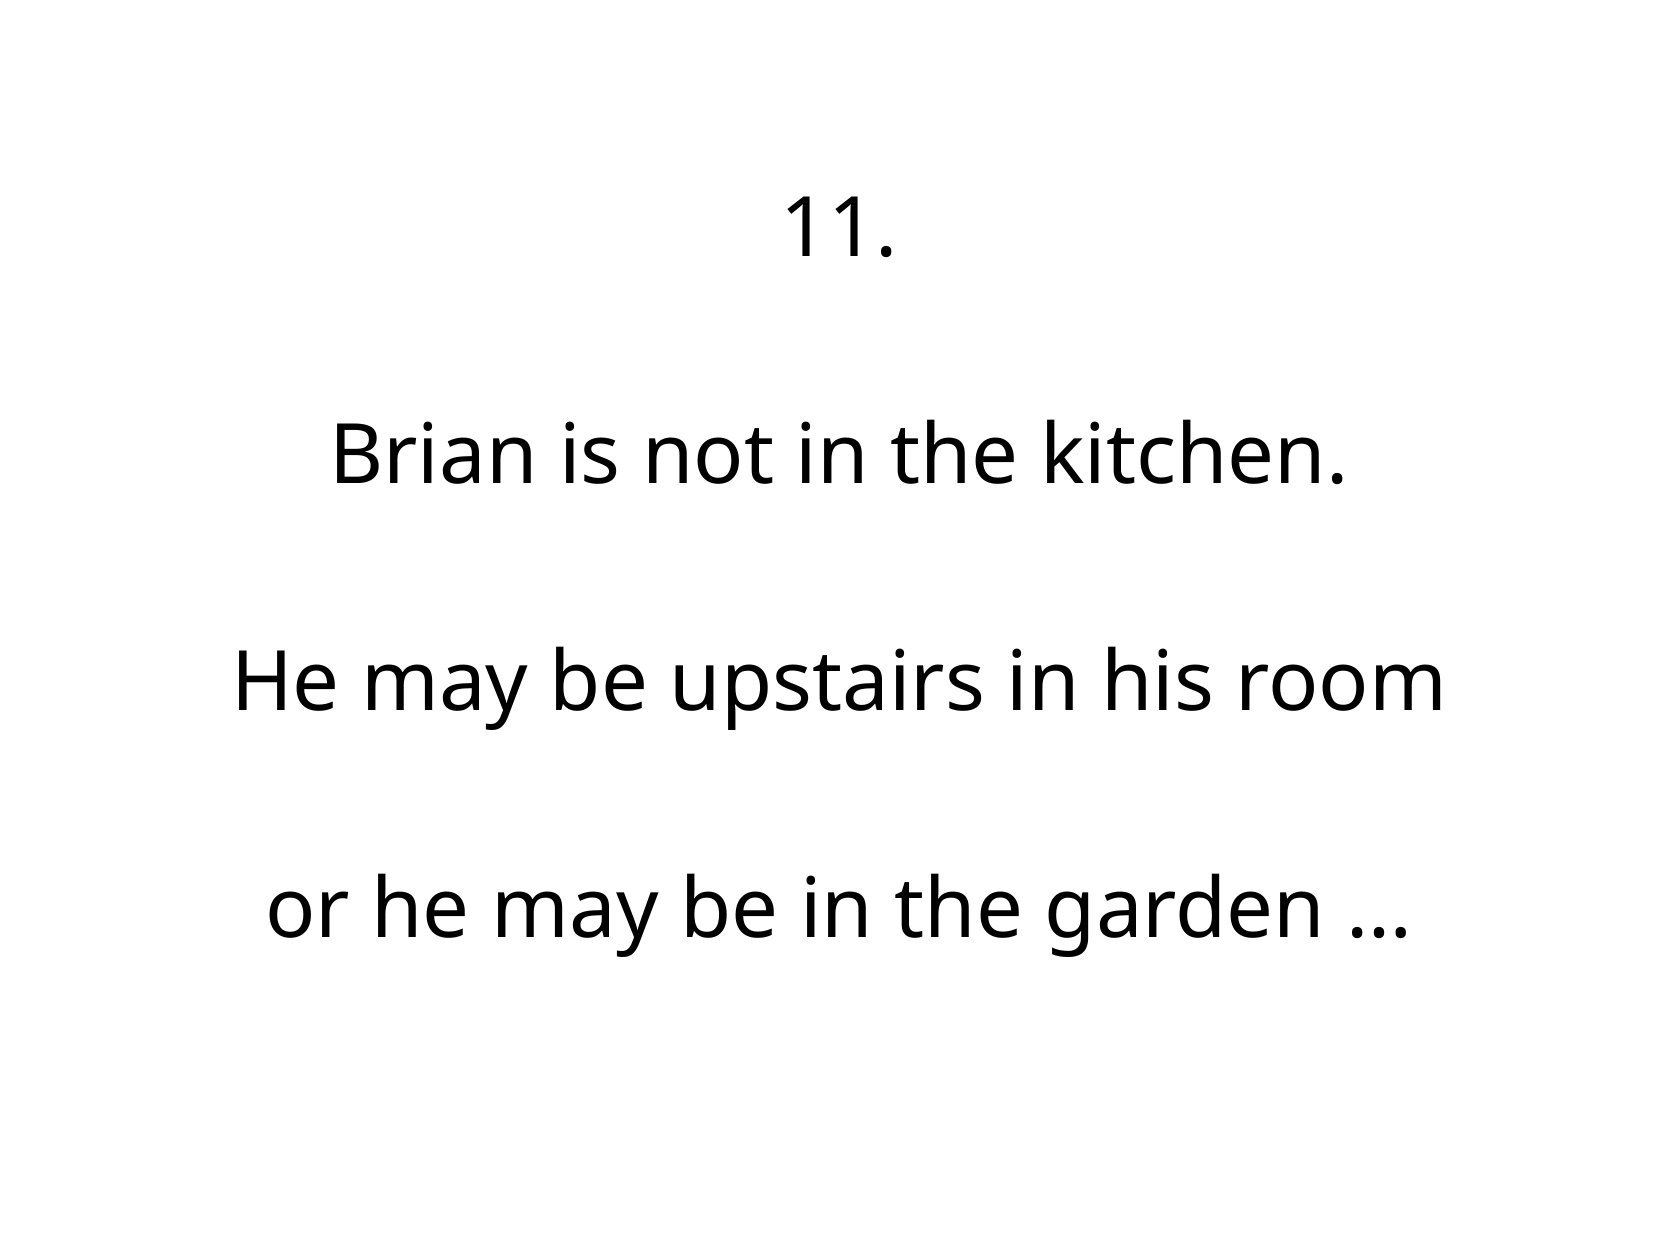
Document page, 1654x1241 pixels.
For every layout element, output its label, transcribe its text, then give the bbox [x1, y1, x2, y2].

text_box 11. Brian is not in the kitchen. He may be upstairs in his room or he may be in the garden … [59, 35, 1642, 1225]
